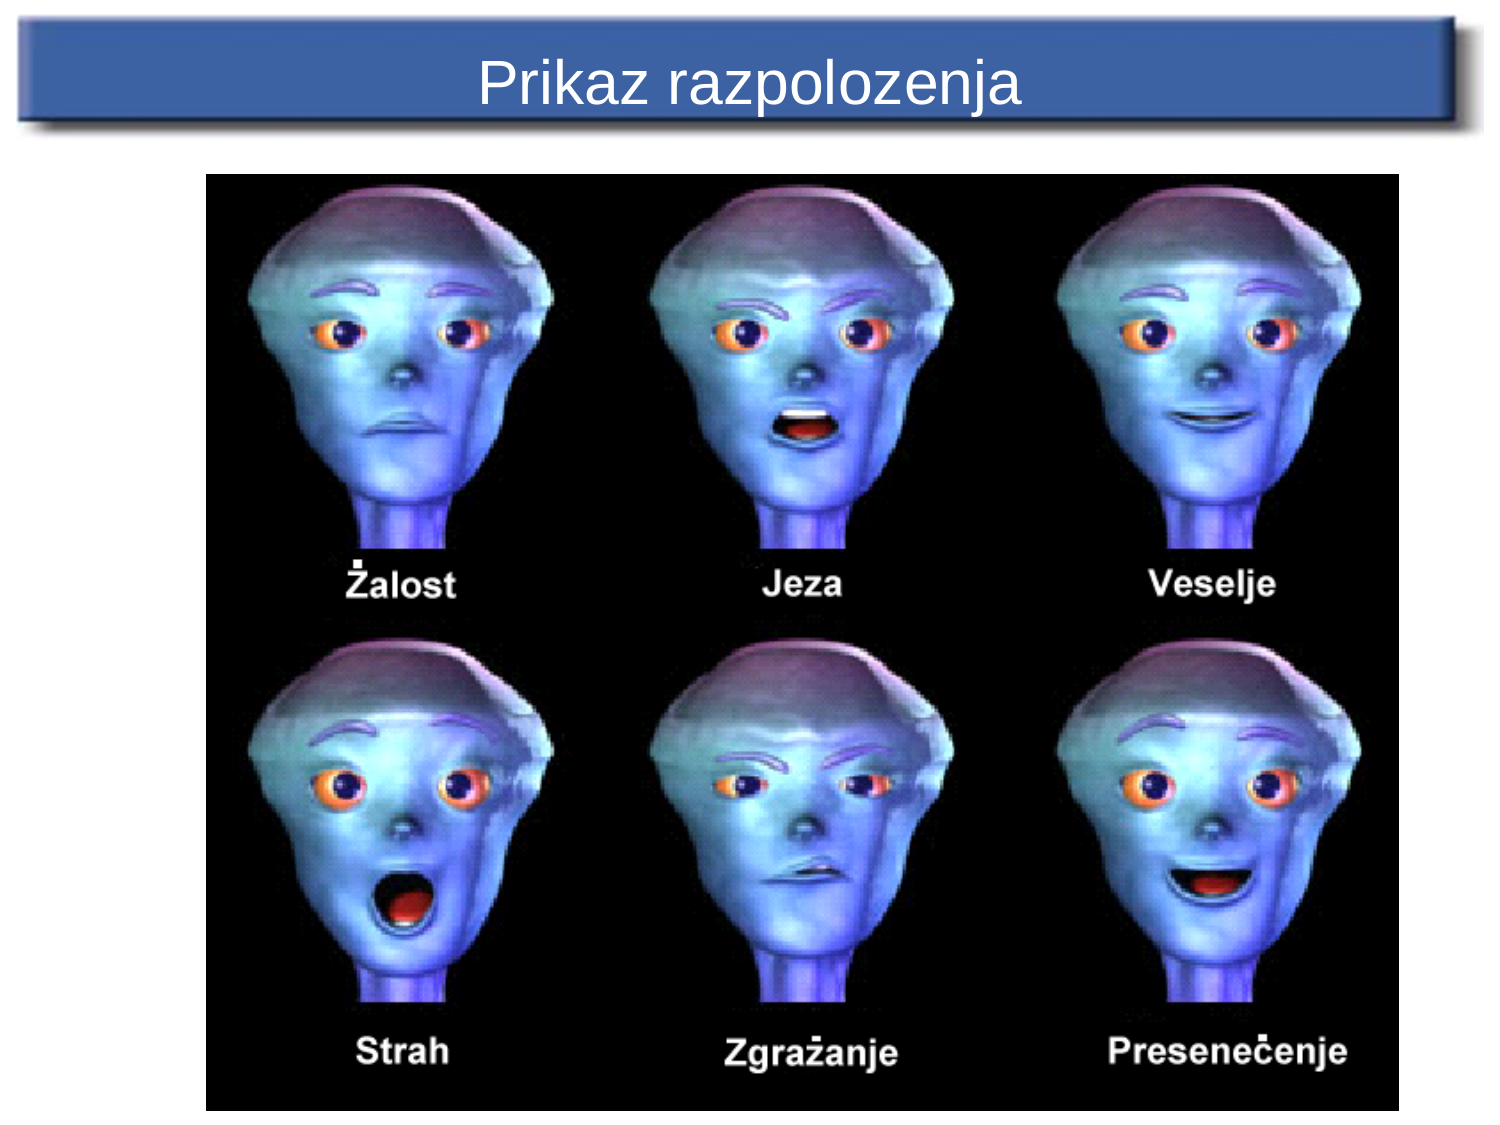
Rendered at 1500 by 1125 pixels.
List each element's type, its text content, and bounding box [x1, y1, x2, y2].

title Prikaz razpolozenja [75, 34, 1426, 125]
picture [206, 174, 1399, 1111]
picture [16, 13, 1484, 141]
